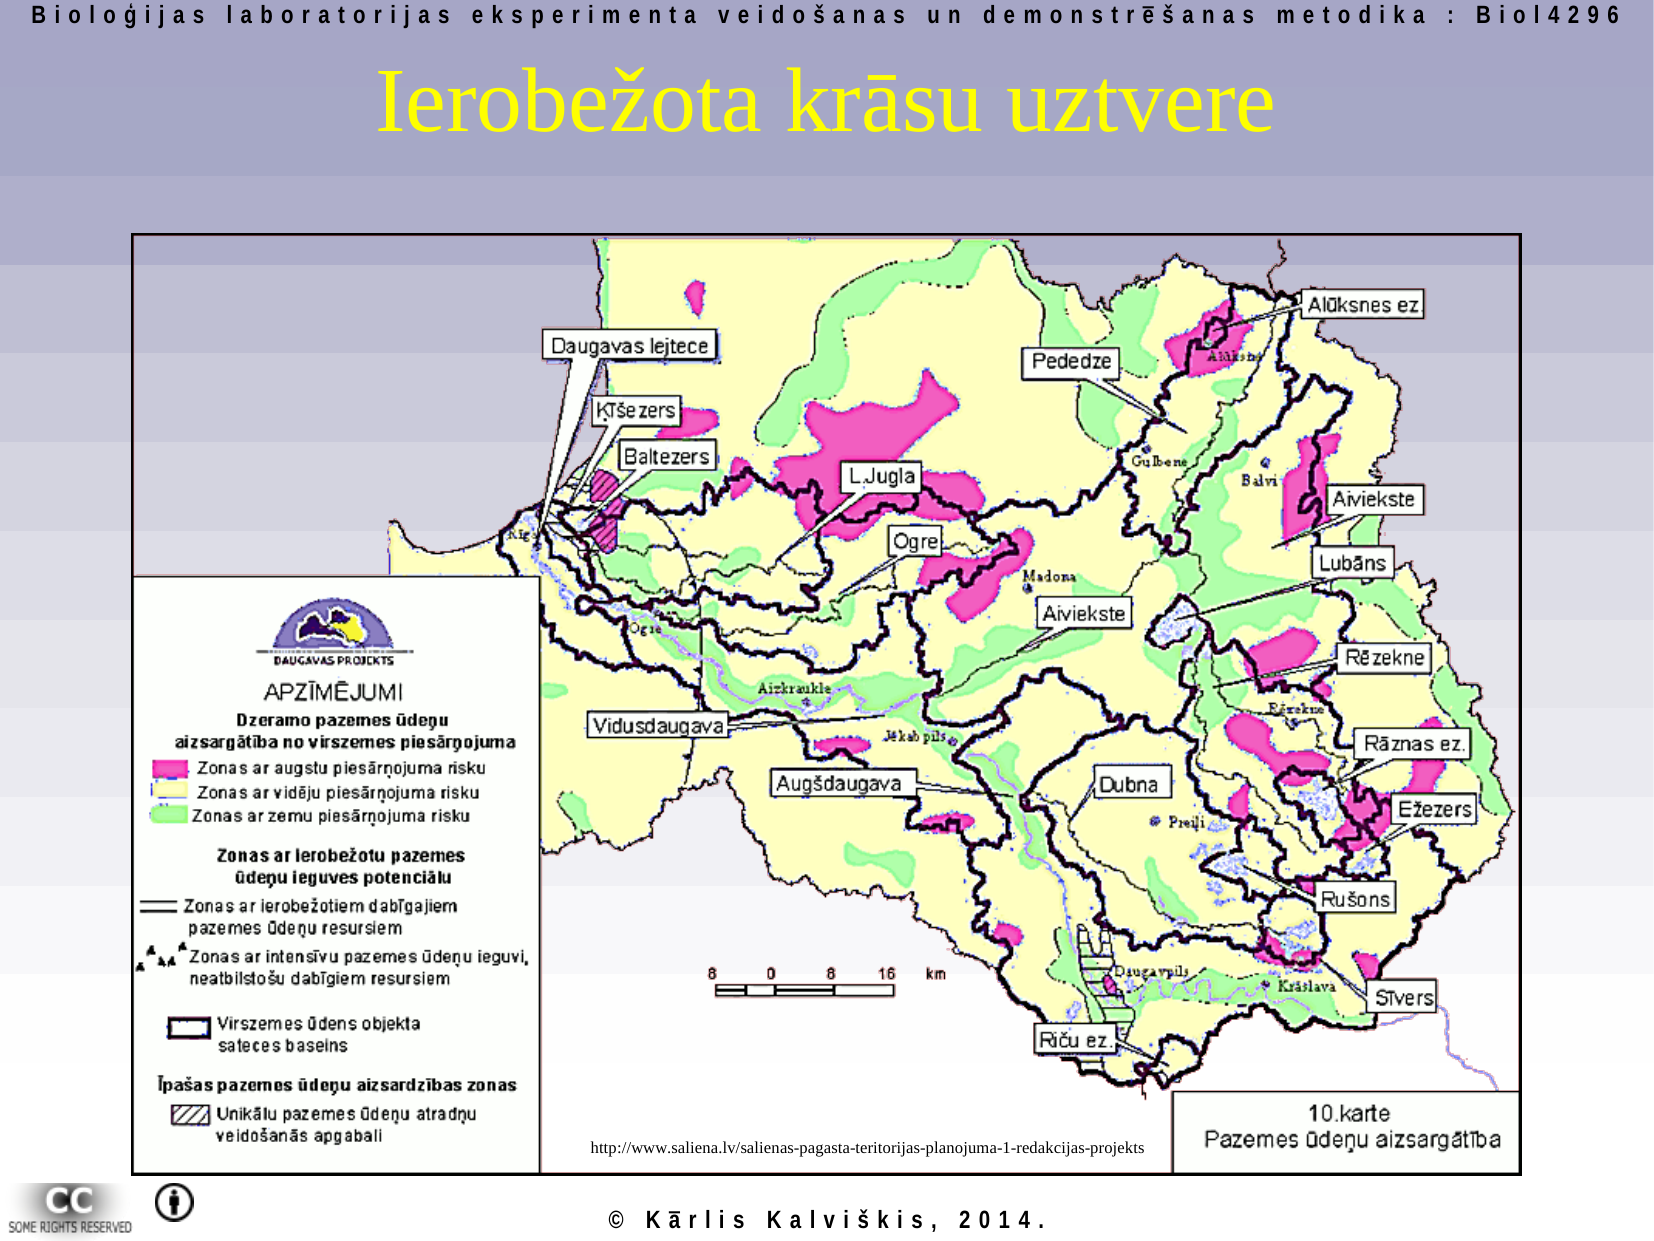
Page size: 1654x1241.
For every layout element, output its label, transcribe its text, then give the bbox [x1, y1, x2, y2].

text_box http://www.saliena.lv/salienas-pagasta-teritorijas-planojuma-1-redakcijas-projekts [592, 1138, 1144, 1157]
picture [0, 0, 1654, 1241]
title Ierobežota krāsu uztvere [29, 49, 1625, 296]
